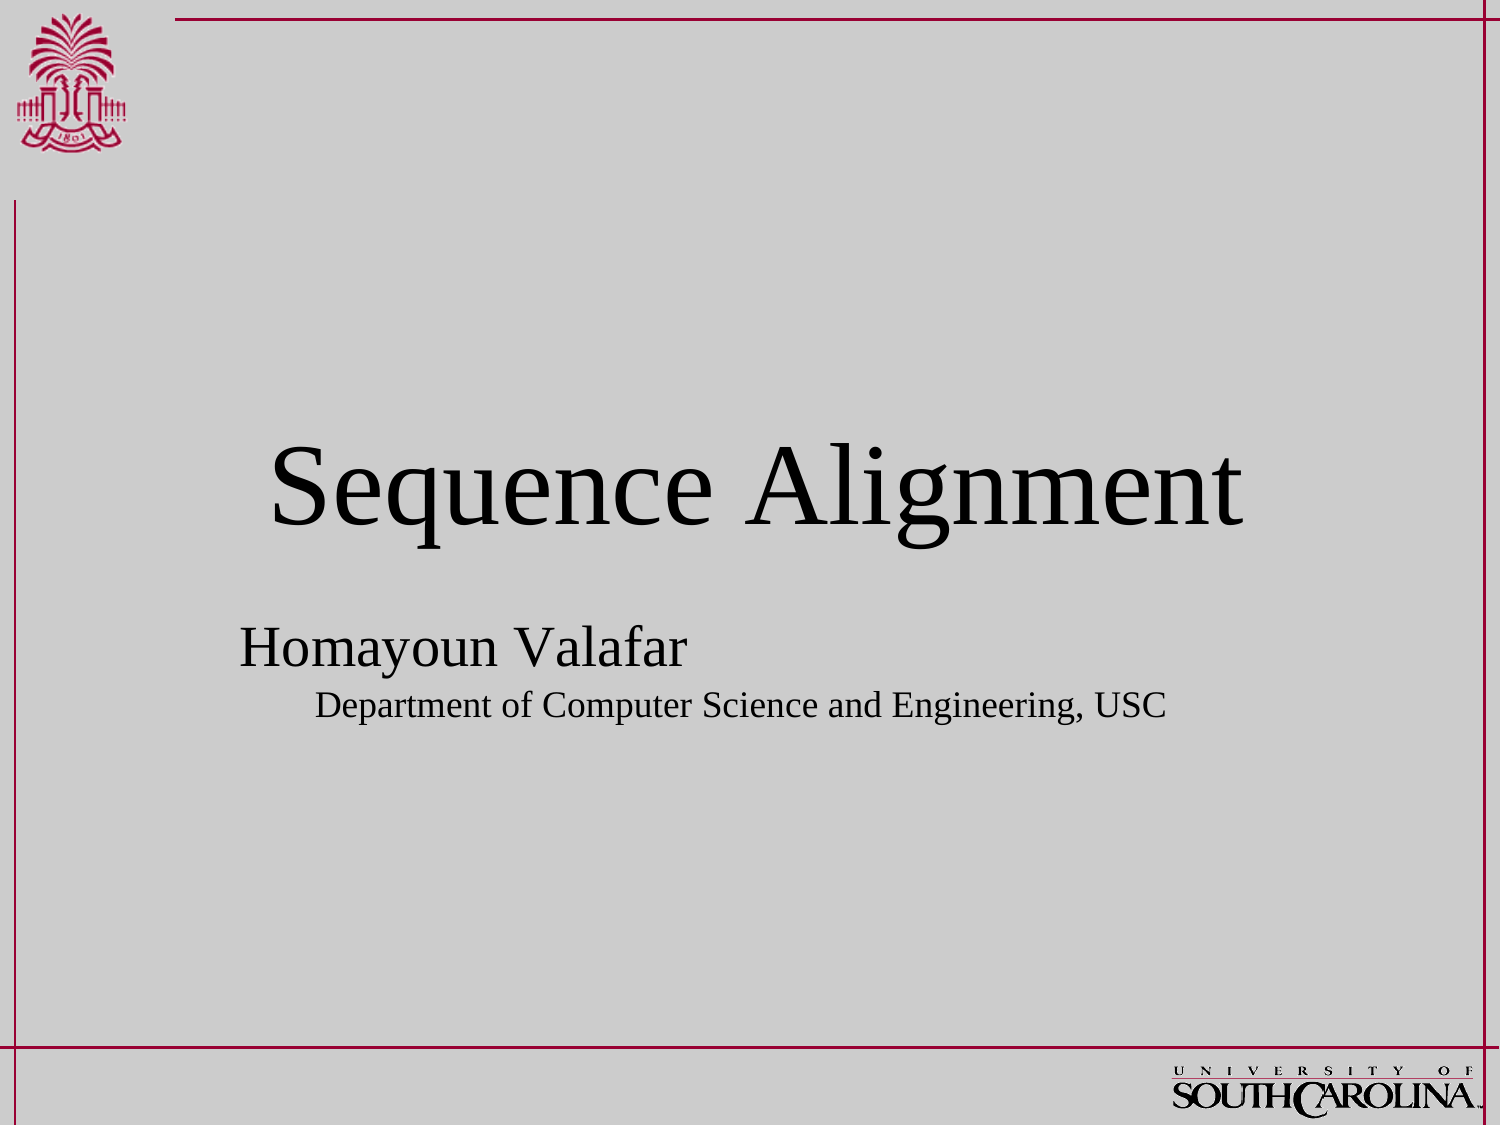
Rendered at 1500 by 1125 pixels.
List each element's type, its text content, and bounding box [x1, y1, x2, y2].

picture [1162, 1049, 1483, 1125]
title Sequence Alignment [200, 162, 1313, 558]
subtitle Homayoun Valafar Department of Computer Science and Engineering, USC [225, 612, 1276, 920]
picture [12, 12, 131, 155]
